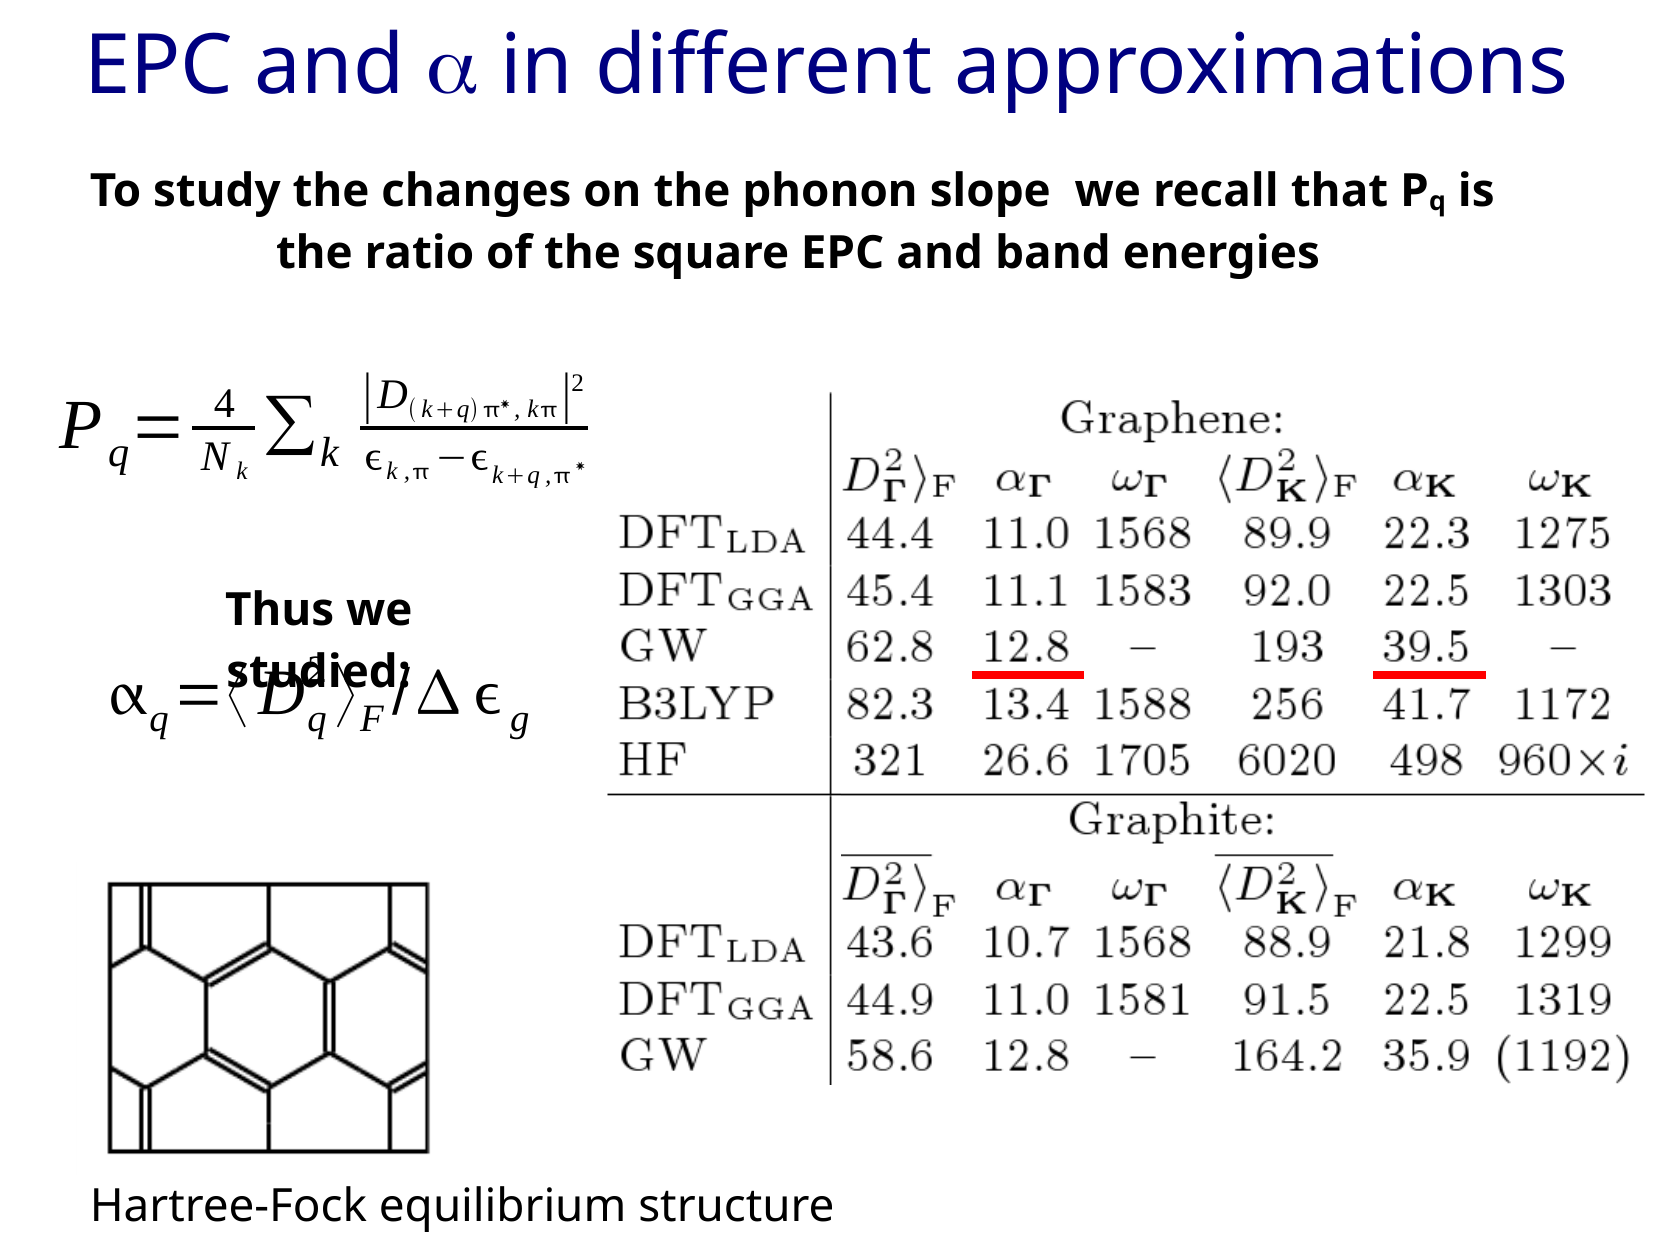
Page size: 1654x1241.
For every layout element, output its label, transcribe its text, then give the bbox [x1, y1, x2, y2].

title EPC and a in different approximations [82, 6, 1571, 75]
text_box Hartree-Fock equilibrium structure [0, 1089, 1013, 1241]
text_box [516, 1020, 697, 1089]
text_box To study the changes on the phonon slope we recall that Pq is the ratio of the square EPC and band energies [0, 75, 1651, 365]
text_box Thus we studied: [37, 493, 601, 715]
chart [37, 368, 608, 488]
chart [92, 715, 543, 741]
picture [600, 380, 1651, 1088]
picture [75, 862, 451, 1089]
